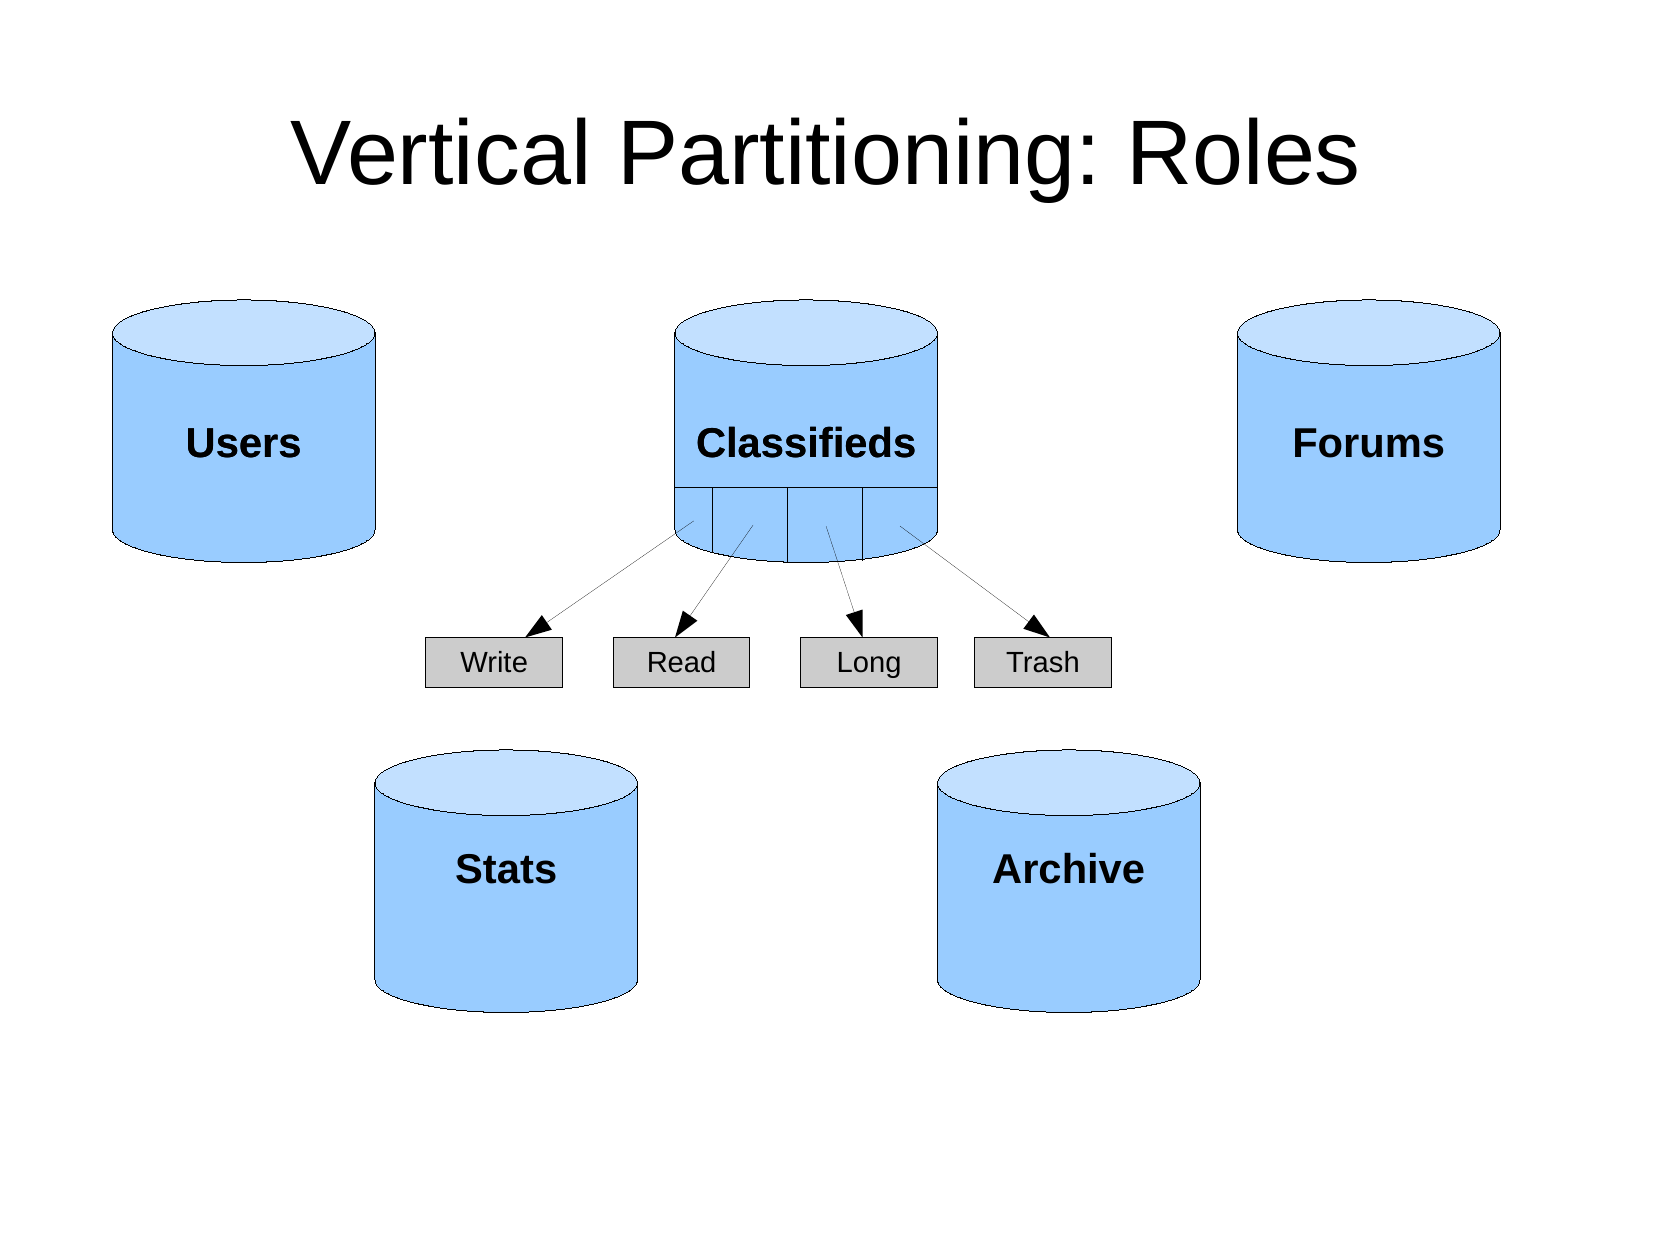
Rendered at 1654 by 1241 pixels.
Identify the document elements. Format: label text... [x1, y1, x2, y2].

text_box Forums [1237, 412, 1501, 474]
text_box [112, 488, 376, 563]
text_box Stats [375, 838, 638, 901]
text_box [713, 488, 787, 563]
text_box Write [425, 637, 563, 688]
text_box [674, 333, 938, 553]
text_box Classifieds [675, 412, 938, 474]
text_box [937, 901, 1201, 1013]
text_box [1237, 333, 1501, 412]
text_box Long [800, 637, 938, 688]
title Vertical Partitioning: Roles [82, 49, 1571, 257]
text_box [374, 783, 638, 1013]
text_box Users [112, 412, 376, 488]
text_box [112, 333, 376, 412]
text_box [937, 783, 1201, 838]
text_box [788, 488, 862, 563]
text_box [863, 488, 938, 560]
text_box [1237, 474, 1501, 563]
text_box Trash [974, 637, 1112, 688]
text_box Read [613, 637, 750, 688]
text_box Archive [937, 838, 1201, 901]
